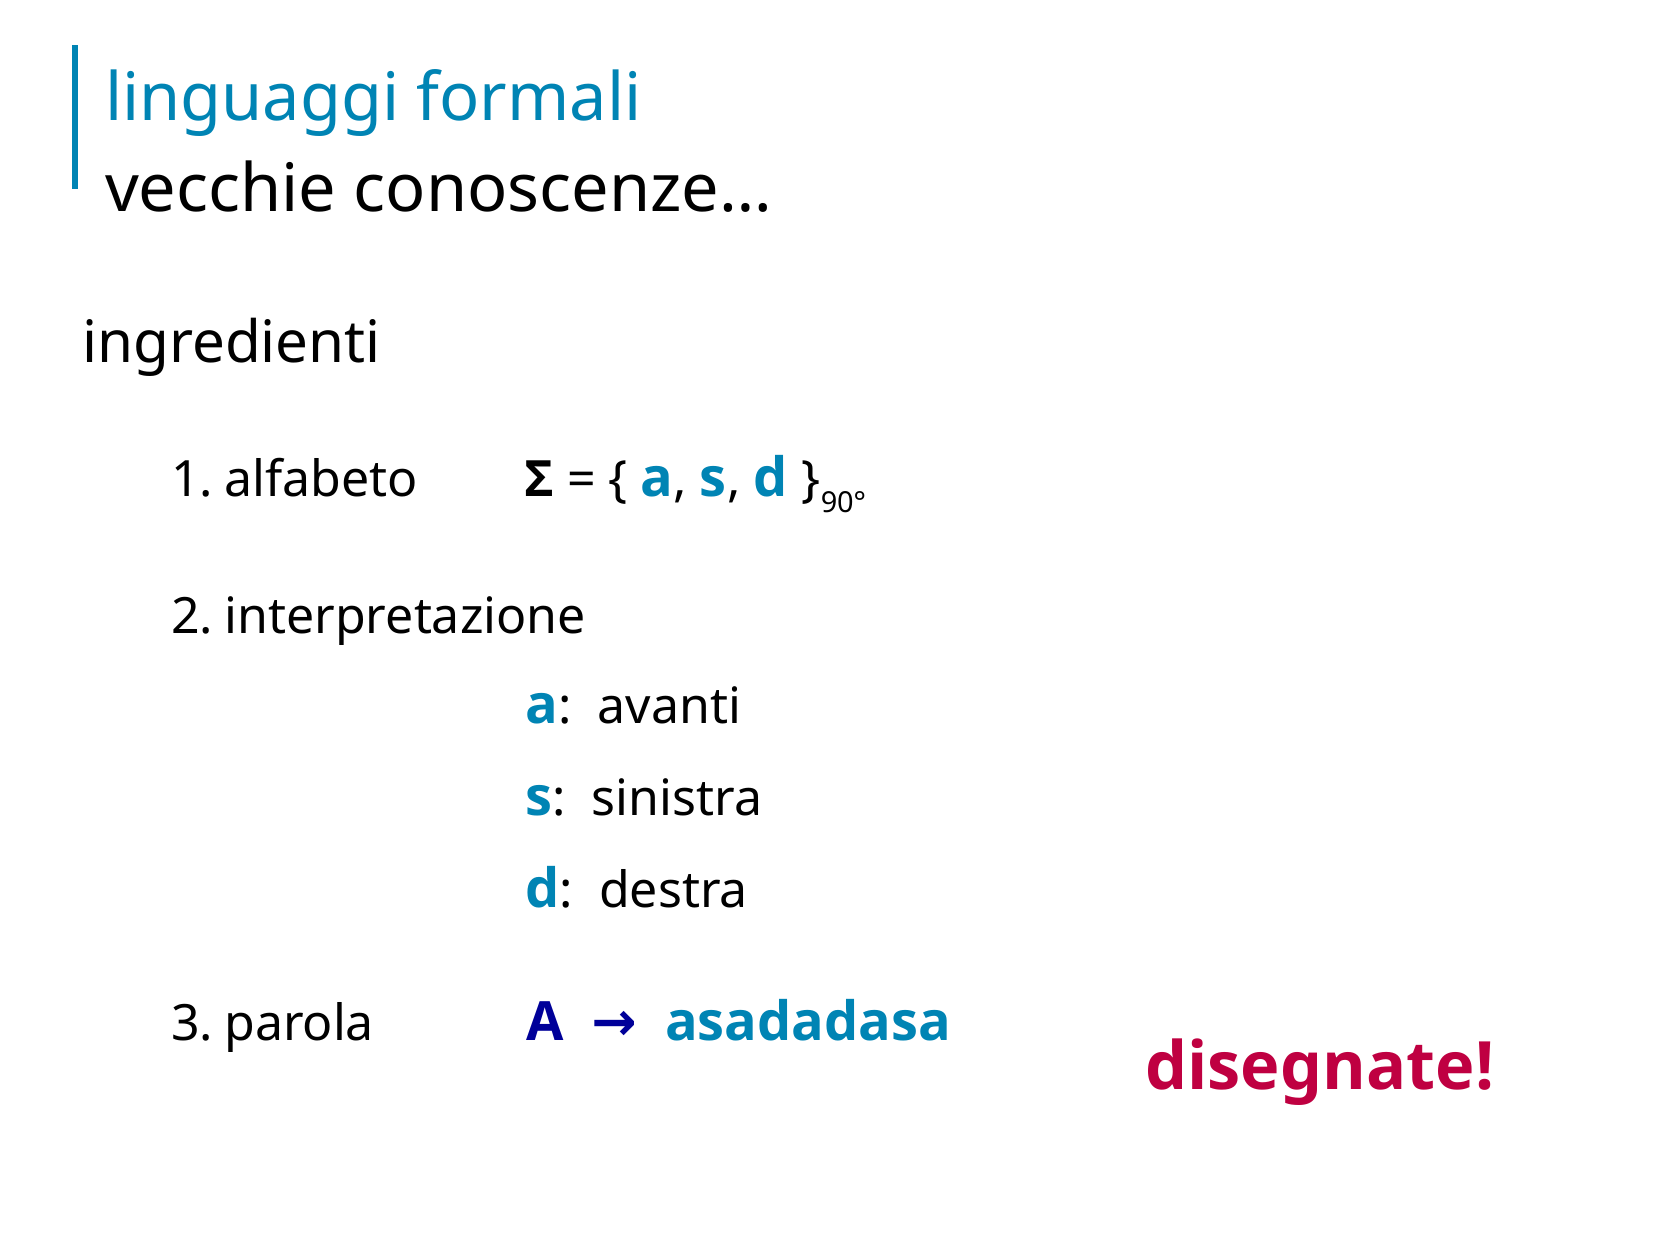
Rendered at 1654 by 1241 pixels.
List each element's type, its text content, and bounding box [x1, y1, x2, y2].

list ingredienti alfabeto Σ = { a, s, d }90° interpretazione a: avanti s: sinistra d: destra parola A → asadadasa [82, 300, 1571, 1126]
title linguaggi formali vecchie conoscenze… [105, 49, 1571, 200]
text_box disegnate! [1065, 1005, 1576, 1111]
